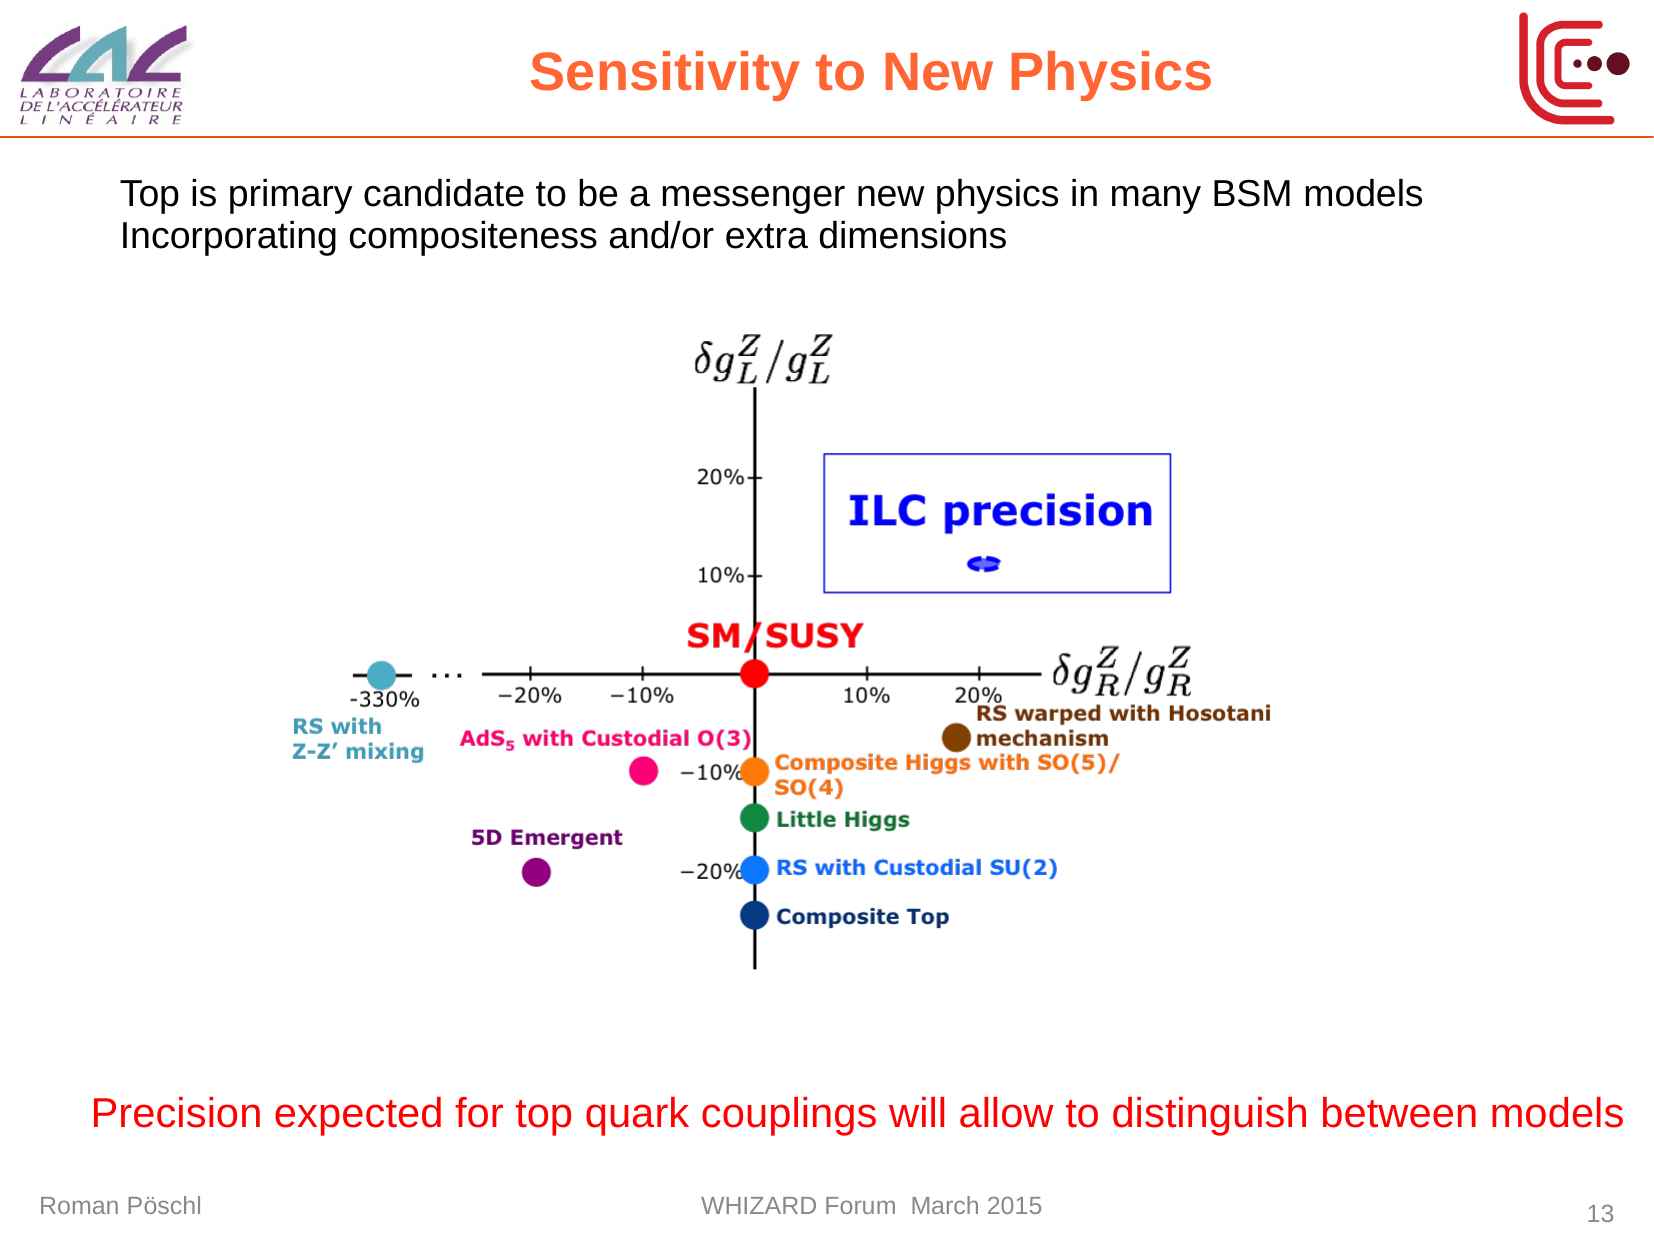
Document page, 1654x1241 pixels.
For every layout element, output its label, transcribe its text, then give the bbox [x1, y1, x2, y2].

picture [17, 22, 199, 127]
picture [1508, 2, 1641, 135]
title Sensitivity to New Physics [128, 29, 1617, 113]
text_box Precision expected for top quark couplings will allow to distinguish between models [75, 1082, 1638, 1145]
text_box Top is primary candidate to be a messenger new physics in many BSM models Incorporating compositeness and/or extra dimensions [105, 165, 1446, 264]
picture [288, 332, 1329, 970]
